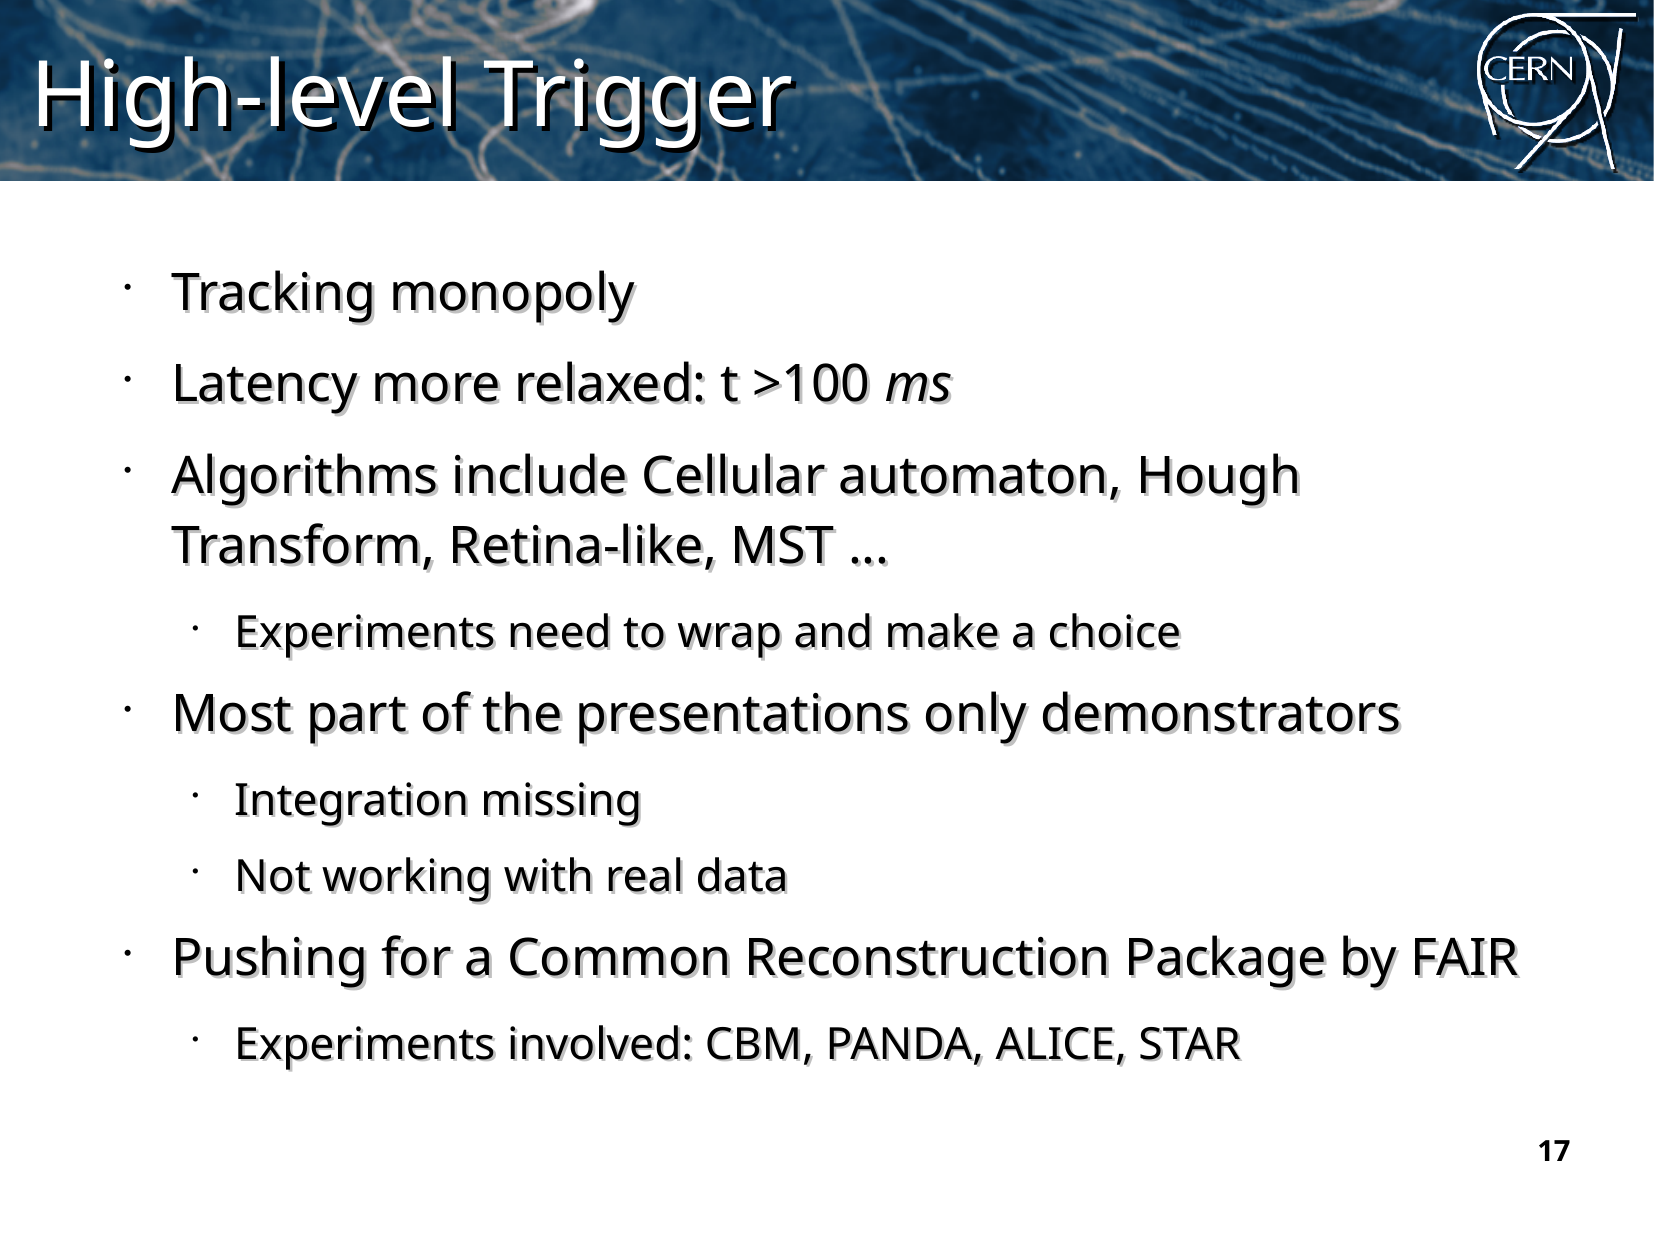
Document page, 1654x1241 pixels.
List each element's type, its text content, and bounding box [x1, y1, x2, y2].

title High-level Trigger [30, 2, 1441, 181]
picture [0, 0, 1654, 181]
list Tracking monopoly Latency more relaxed: t >100 ms Algorithms include Cellular automaton, Hough Transform, Retina-like, MST ... Experiments need to wrap and make a choice Most part of the presentations only demonstrators Integration missing Not working with real data Pushing for a Common Reconstruction Package by FAIR Experiments involved: CBM, PANDA, ALICE, STAR [45, 255, 1534, 1141]
